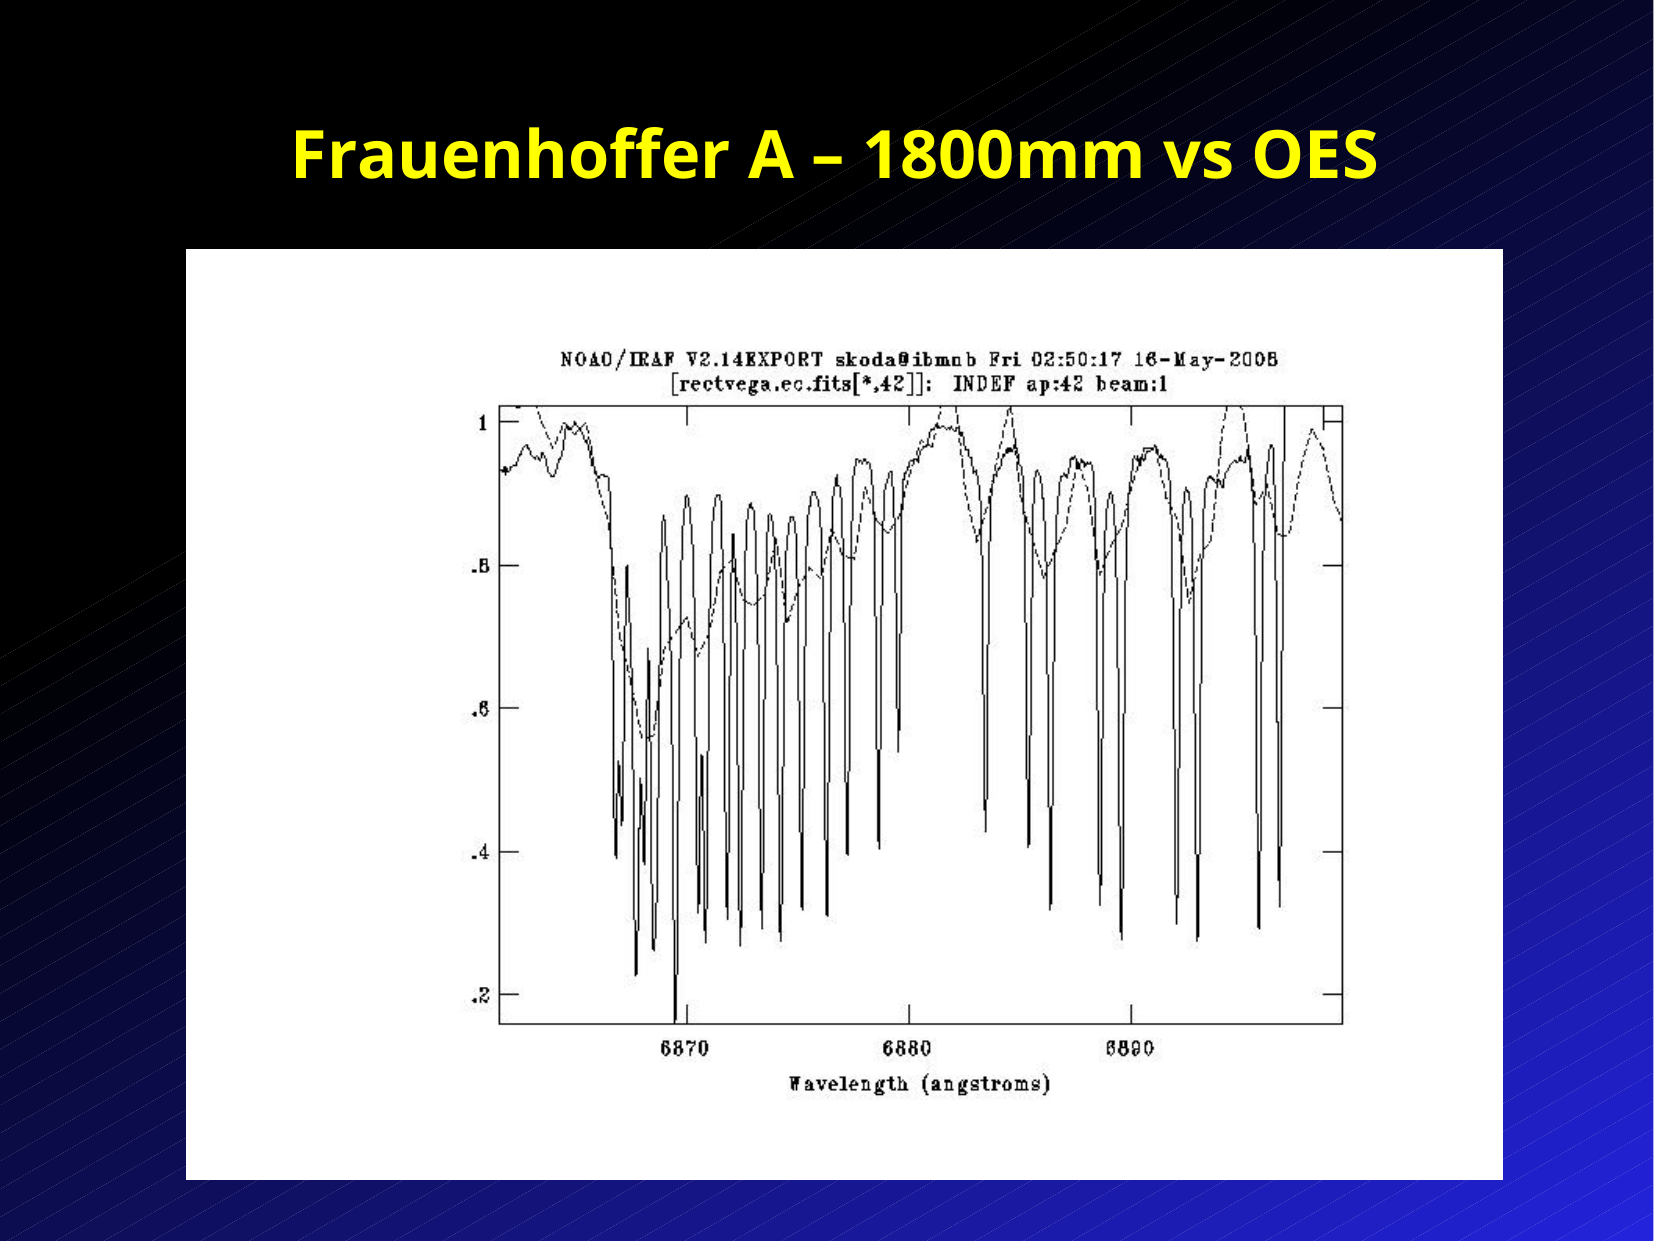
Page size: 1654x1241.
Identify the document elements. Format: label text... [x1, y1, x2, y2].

picture [186, 249, 1503, 1180]
title Frauenhoffer A – 1800mm vs OES [82, 49, 1571, 257]
